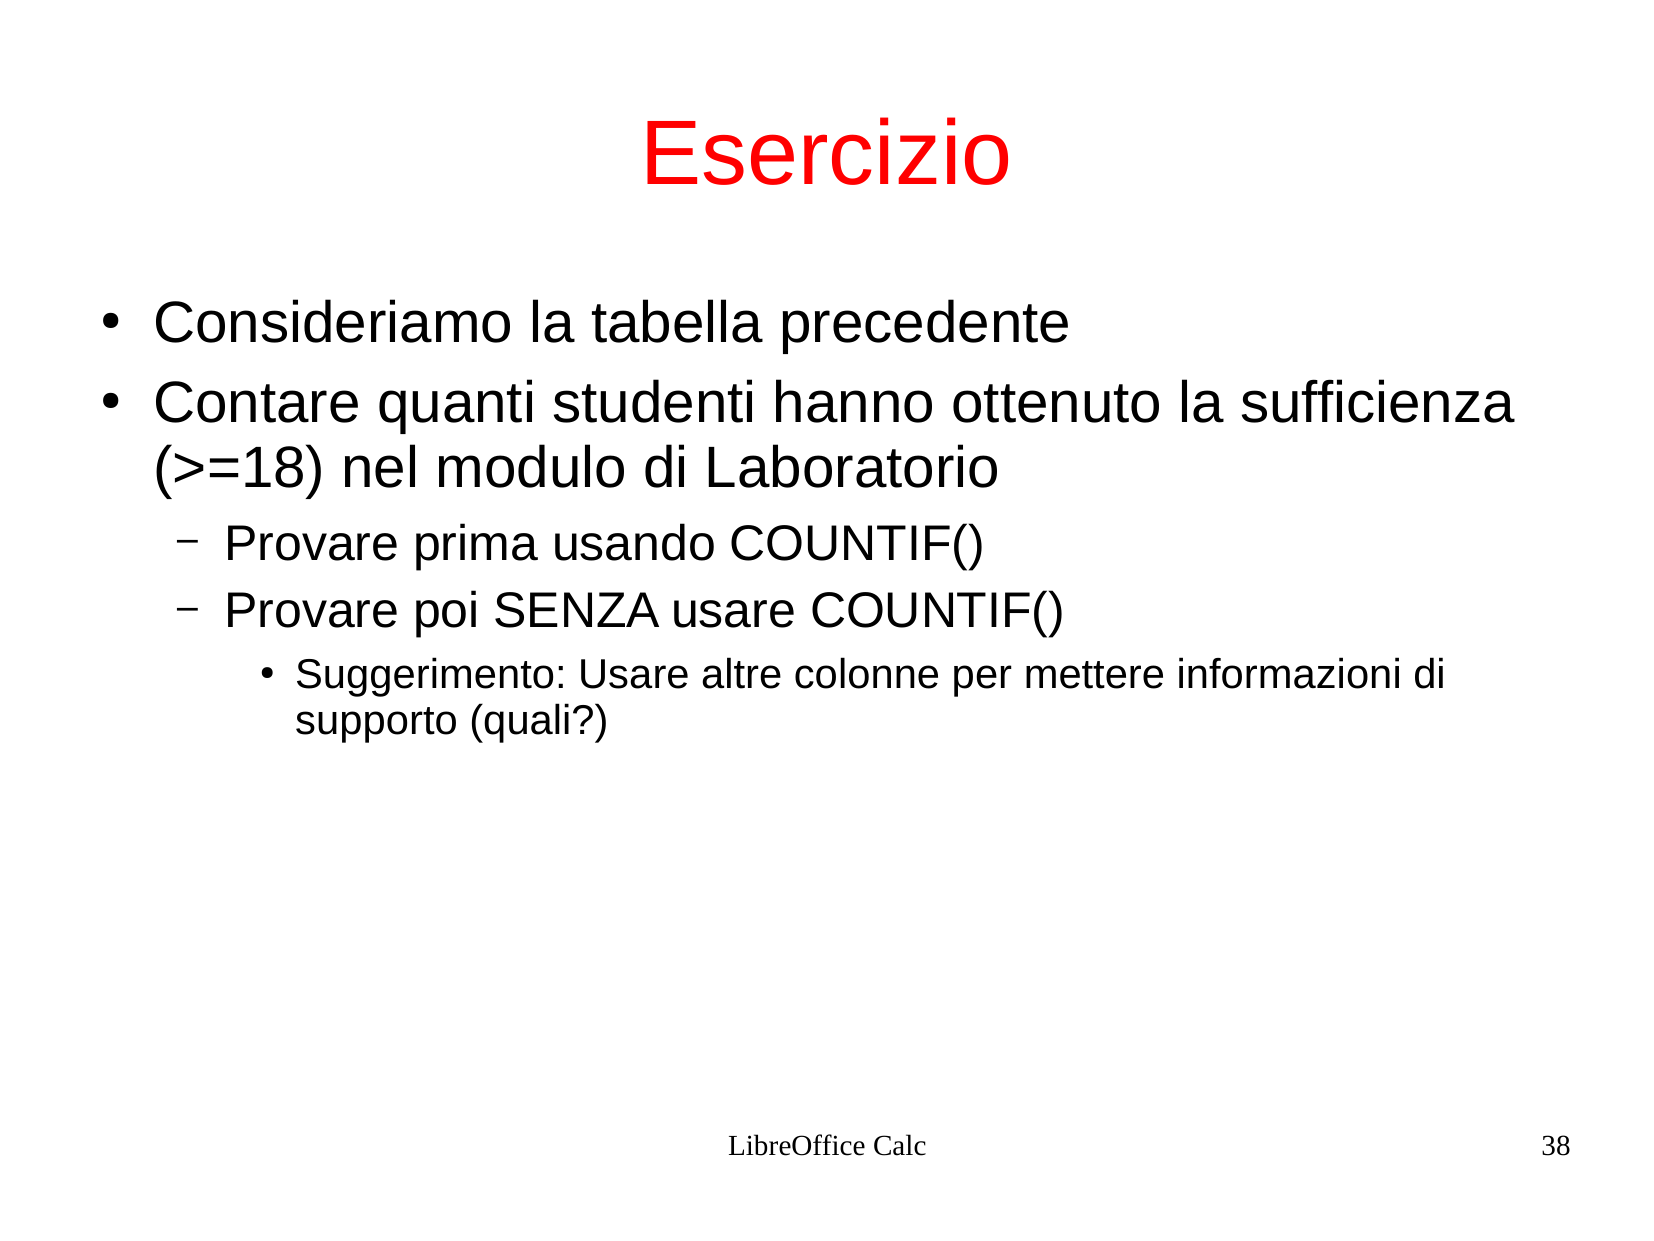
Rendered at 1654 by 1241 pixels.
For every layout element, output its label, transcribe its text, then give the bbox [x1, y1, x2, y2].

title Esercizio [82, 49, 1571, 257]
list Consideriamo la tabella precedente Contare quanti studenti hanno ottenuto la sufficienza (>=18) nel modulo di Laboratorio Provare prima usando COUNTIF() Provare poi SENZA usare COUNTIF() Suggerimento: Usare altre colonne per mettere informazioni di supporto (quali?) [82, 290, 1571, 1109]
